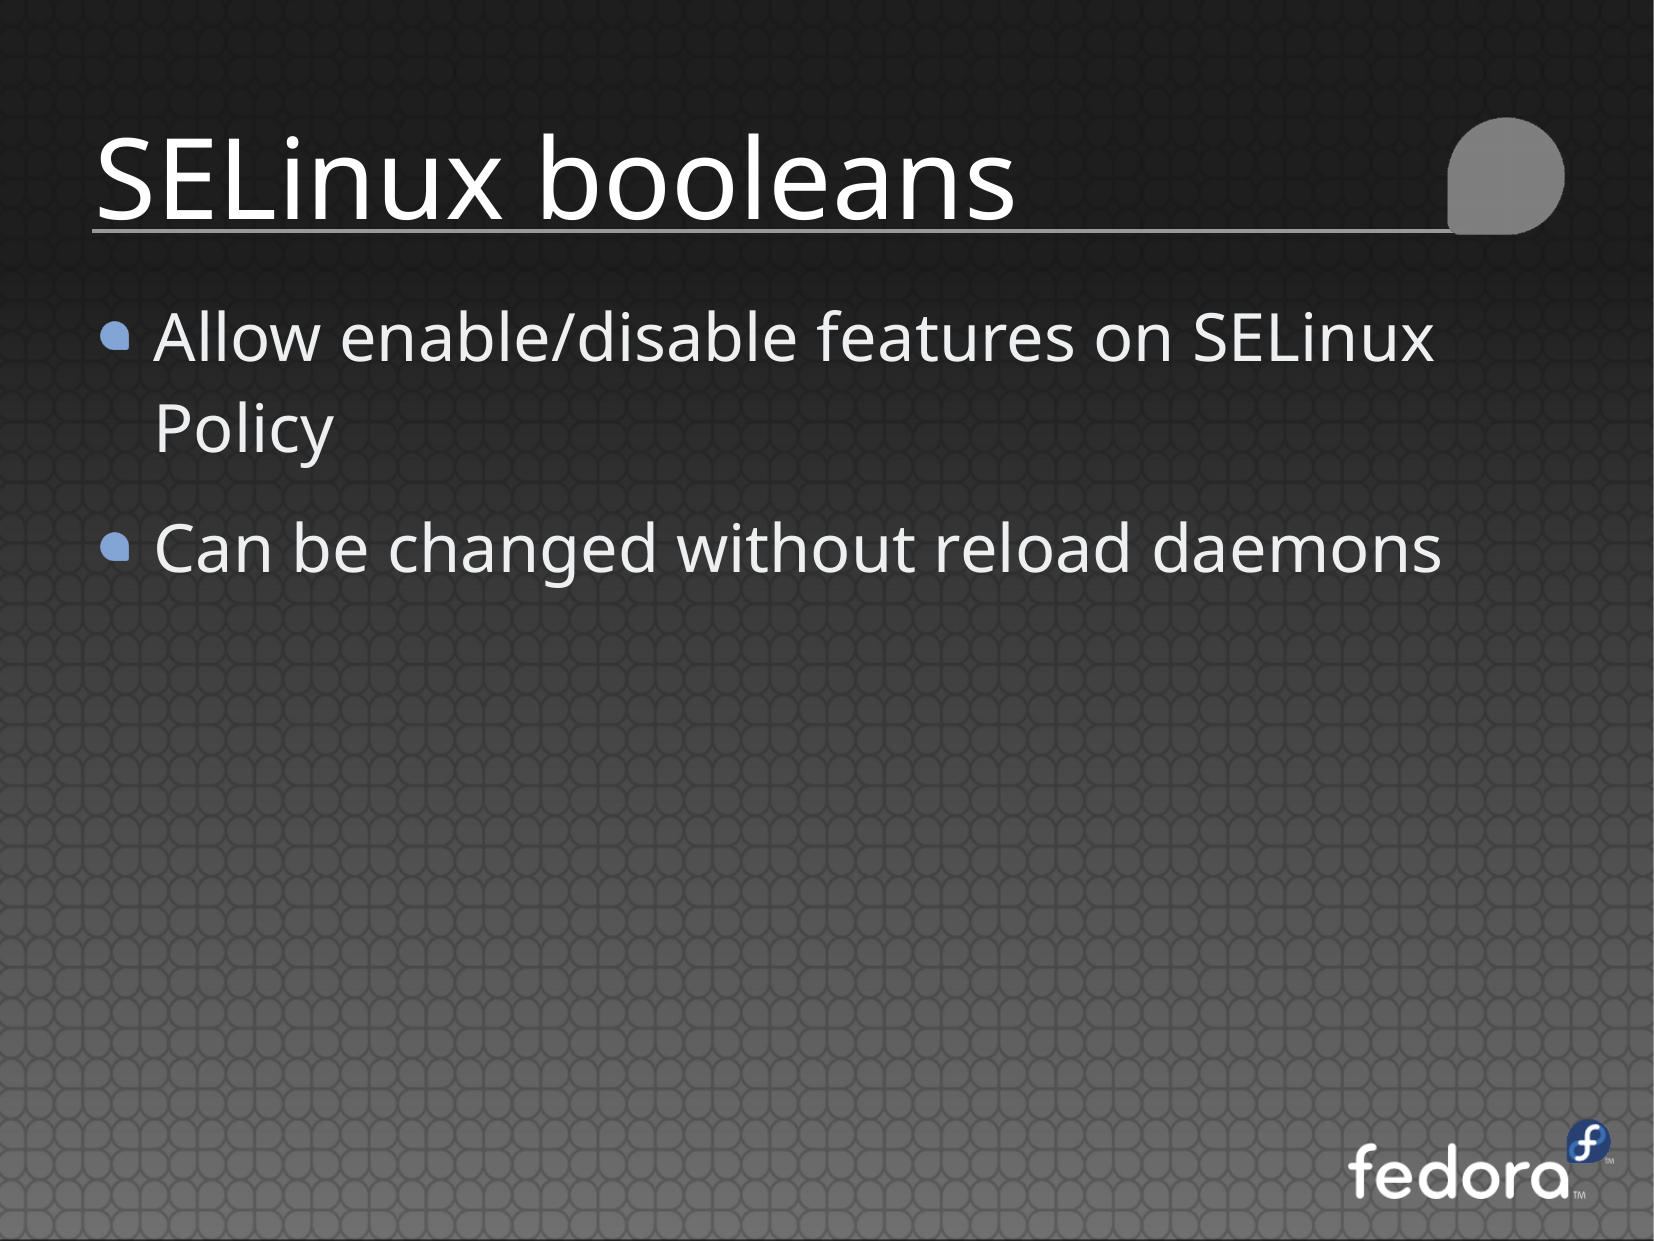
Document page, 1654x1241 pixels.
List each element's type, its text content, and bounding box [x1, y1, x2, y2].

list Allow enable/disable features on SELinux Policy Can be changed without reload daemons [82, 290, 1622, 1094]
picture [0, 0, 1654, 1241]
title SELinux booleans [94, 100, 1426, 251]
